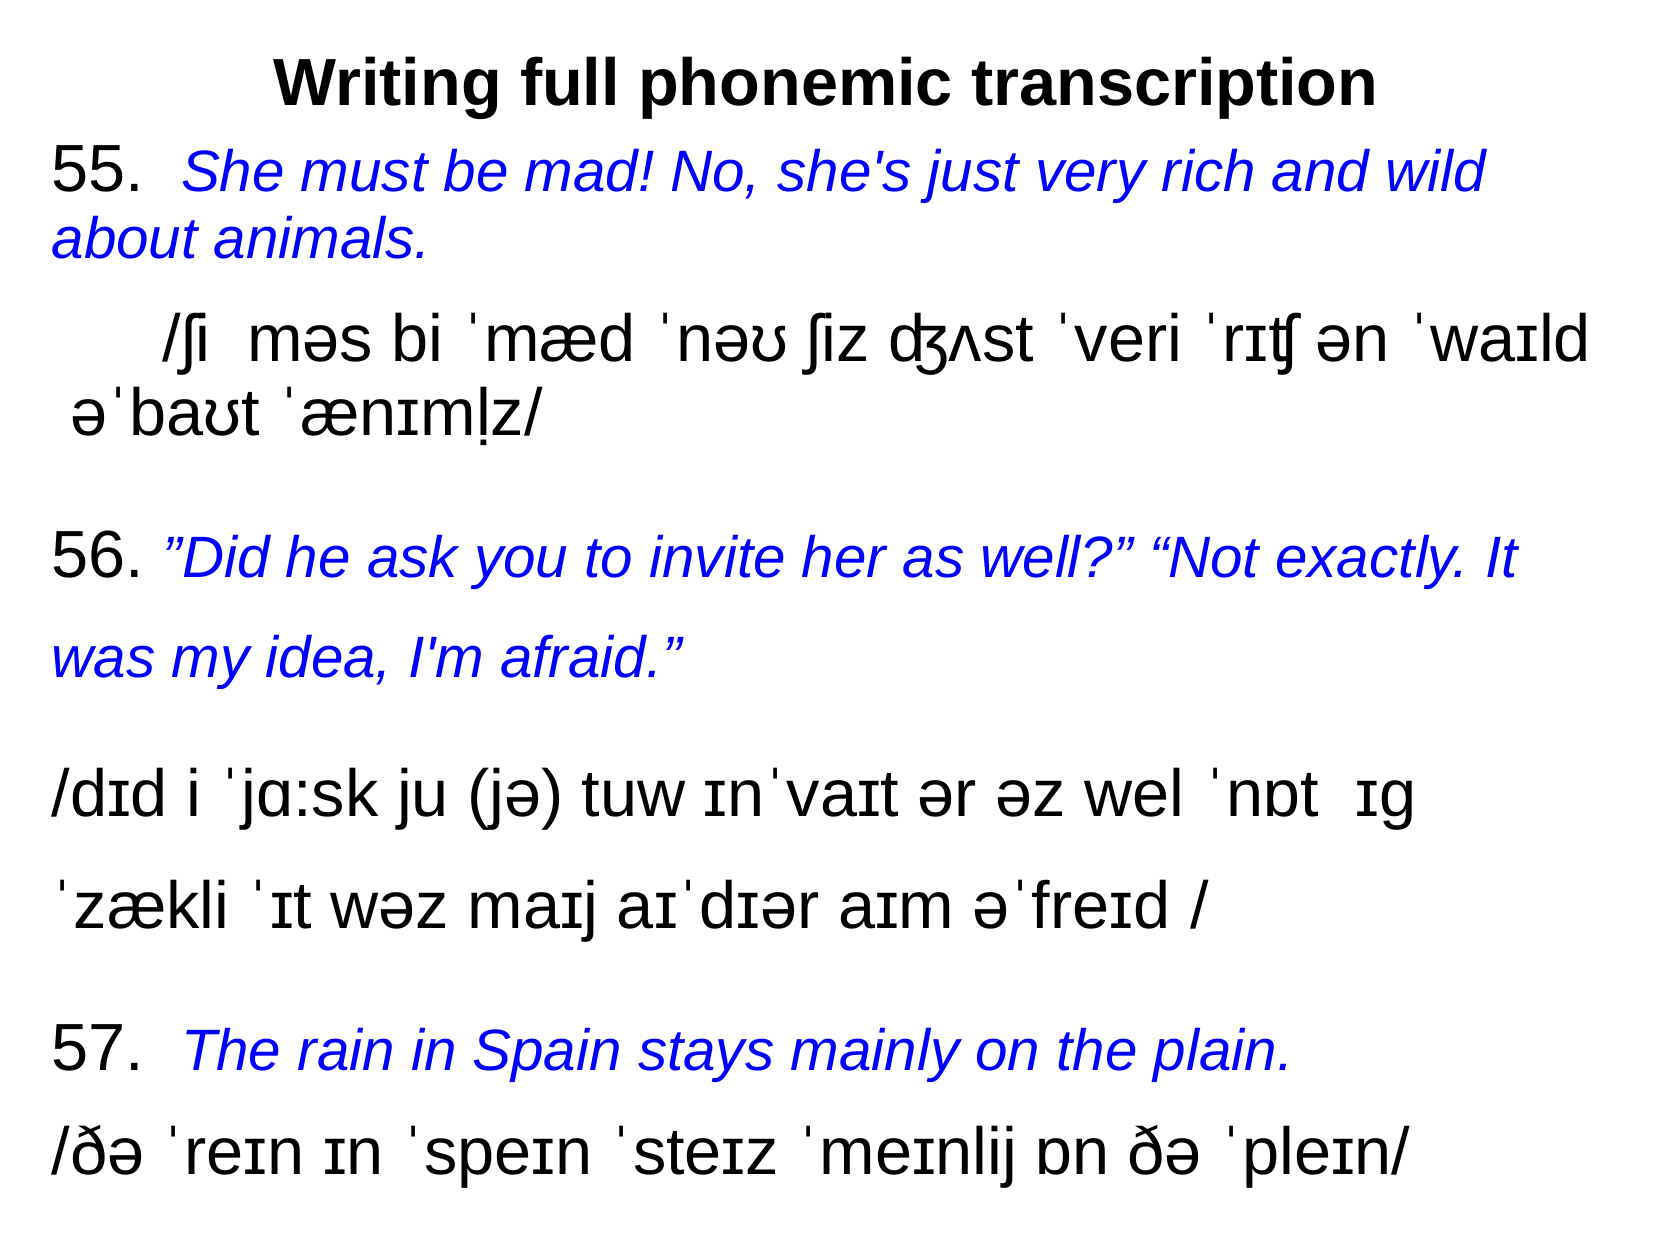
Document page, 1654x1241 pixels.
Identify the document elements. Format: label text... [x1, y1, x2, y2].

title Writing full phonemic transcription [82, 0, 1571, 131]
list 55. She must be mad! No, she's just very rich and wild about animals. /ʃi məs bi ˈmæd ˈnəʊ ʃiz ʤʌst ˈveri ˈrɪʧ ən ˈwaɪld əˈbaʊt ˈænɪmḷz/ 56. ”Did he ask you to invite her as well?” “Not exactly. It was my idea, I'm afraid.” /dɪd i ˈjɑ:sk ju (jə) tuw ɪnˈvaɪt ər əz wel ˈnɒt ɪgˈzækli ˈɪt wəz maɪj aɪˈdɪər aɪm əˈfreɪd / 57. The rain in Spain stays mainly on the plain. /ðə ˈreɪn ɪn ˈspeɪn ˈsteɪz ˈmeɪnlij ɒn ðə ˈpleɪn/ [51, 131, 1595, 1190]
